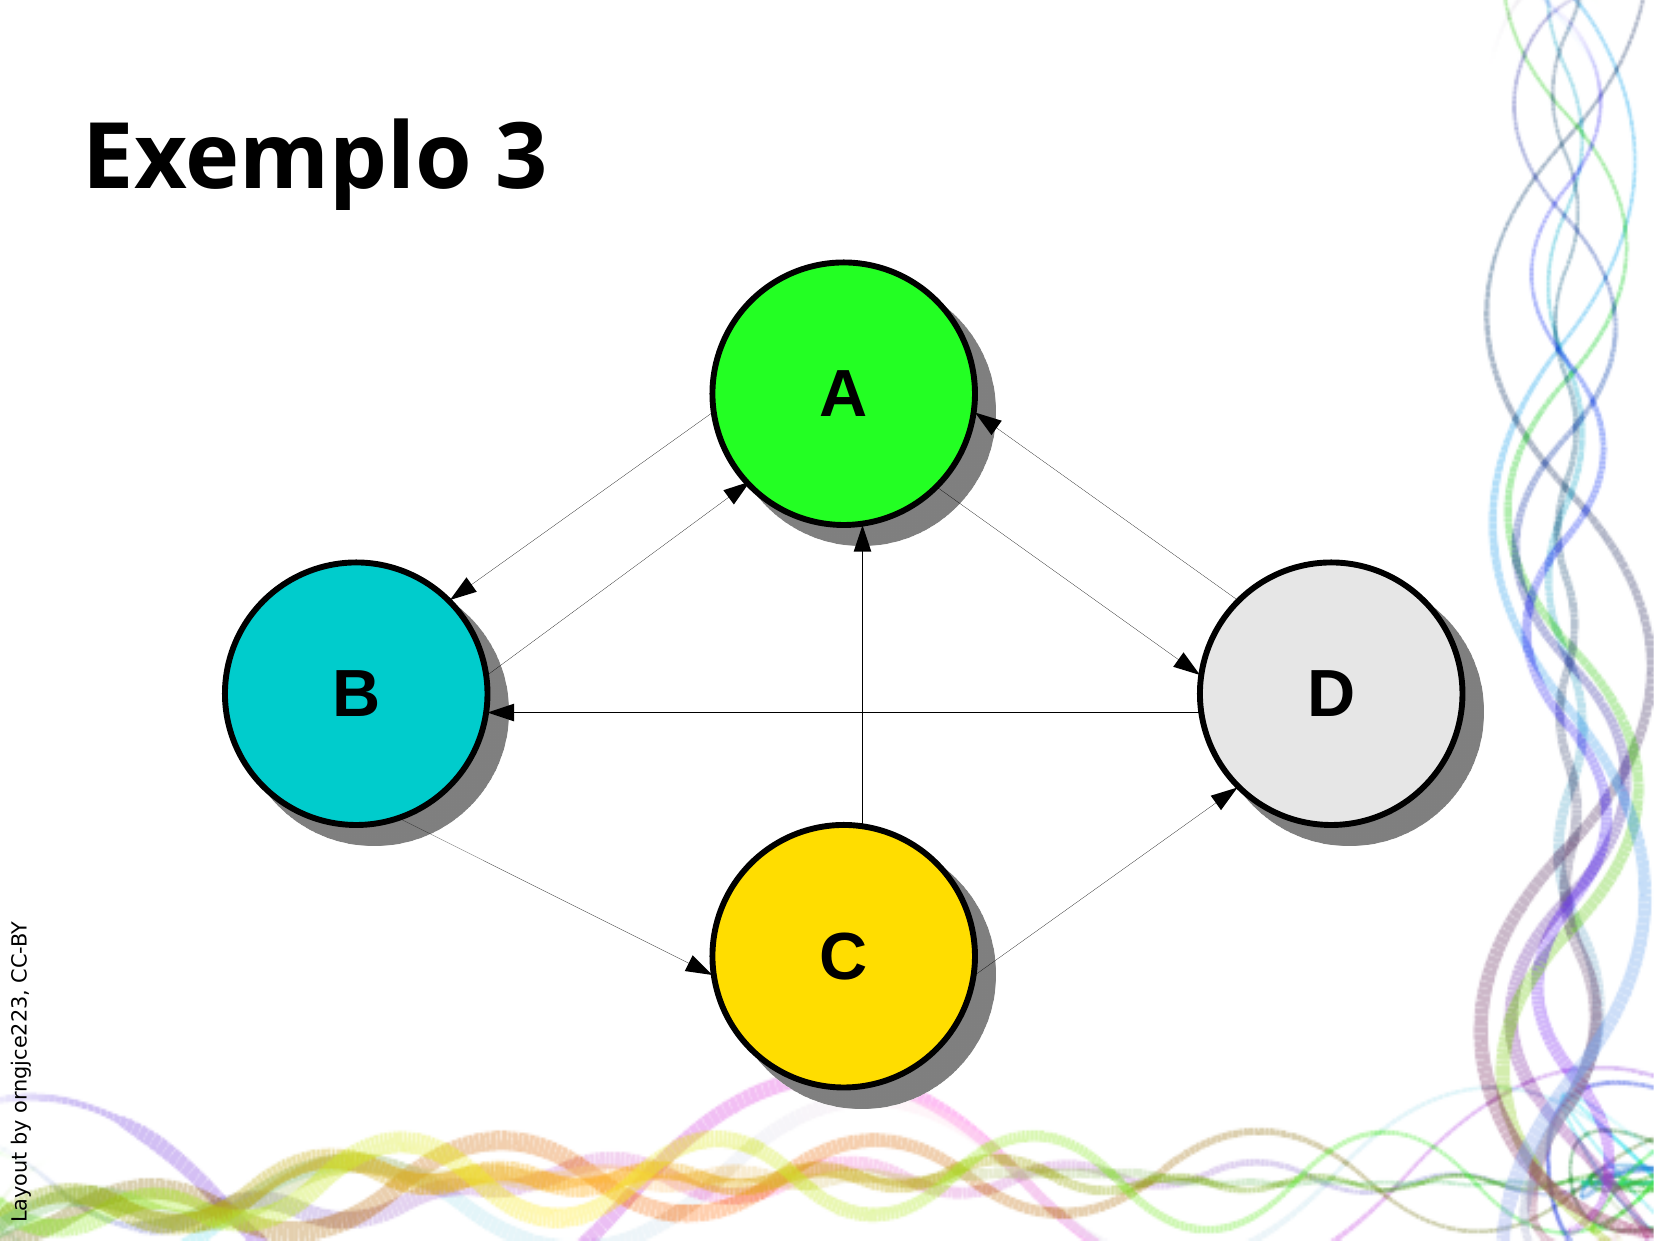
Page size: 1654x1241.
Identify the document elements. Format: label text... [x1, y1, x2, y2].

text_box C [712, 824, 976, 1088]
text_box A [712, 262, 976, 526]
text_box B [224, 562, 488, 826]
title Exemplo 3 [82, 49, 1571, 257]
text_box D [1199, 562, 1463, 826]
picture [0, 0, 1654, 1241]
